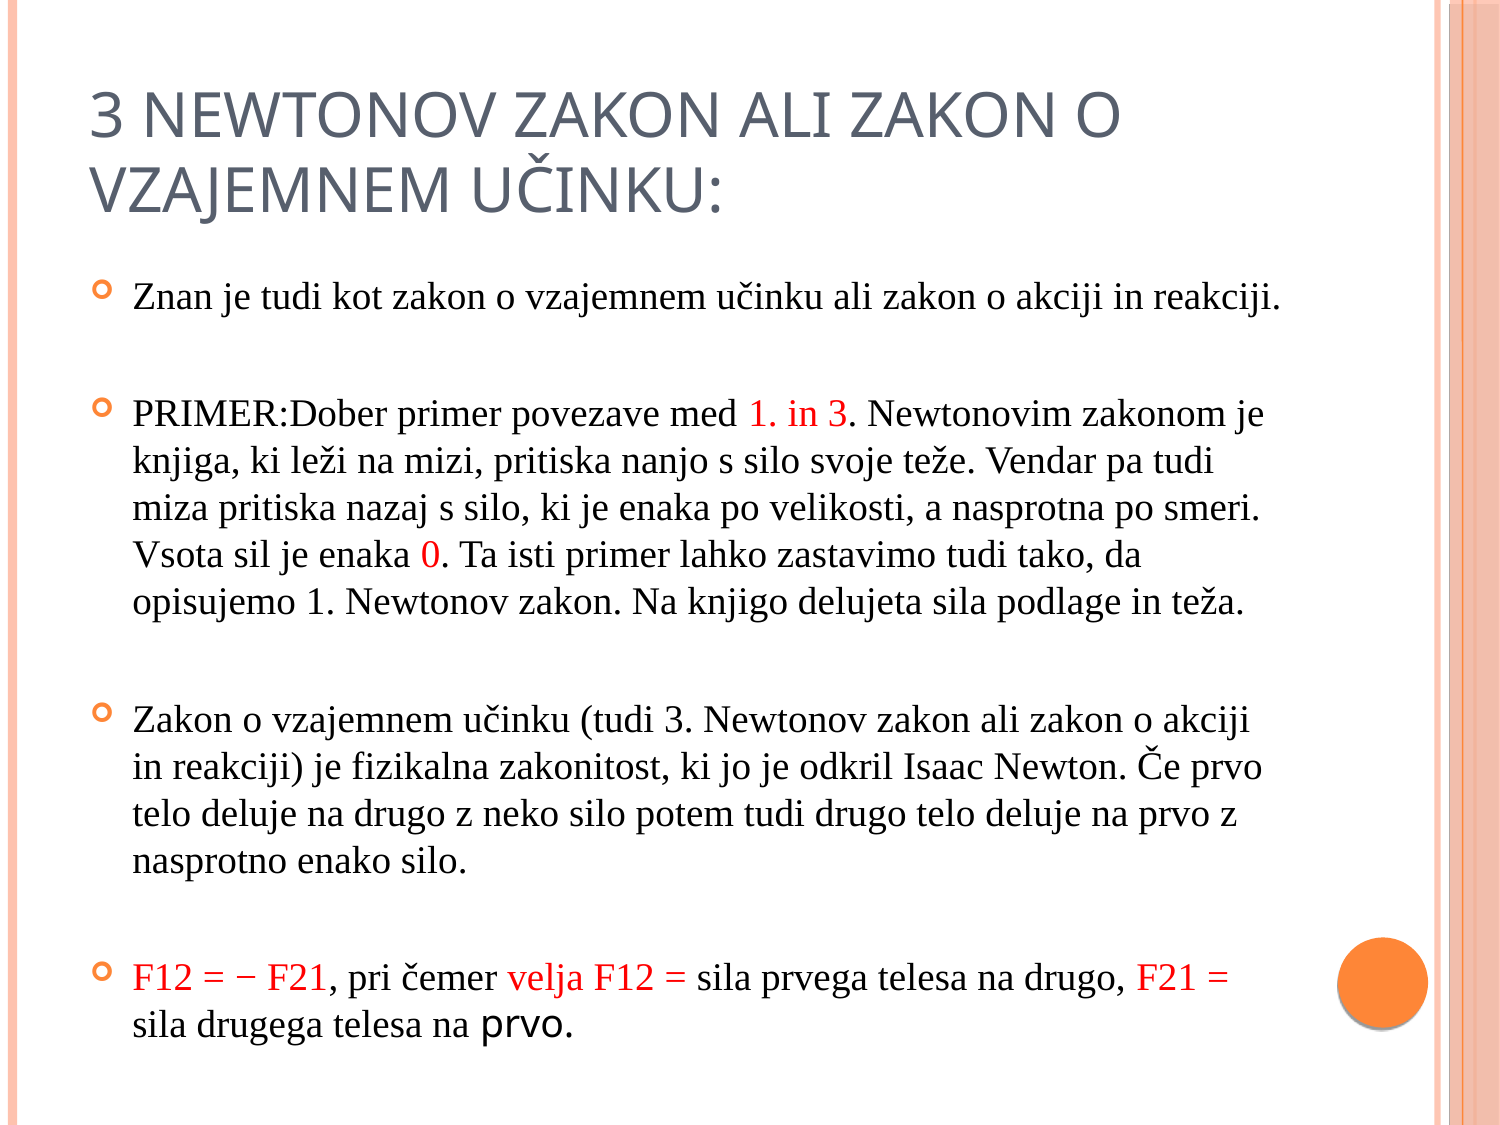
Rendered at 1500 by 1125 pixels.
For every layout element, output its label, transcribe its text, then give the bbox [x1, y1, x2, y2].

list Znan je tudi kot zakon o vzajemnem učinku ali zakon o akciji in reakciji. PRIMER:Dober primer povezave med 1. in 3. Newtonovim zakonom je knjiga, ki leži na mizi, pritiska nanjo s silo svoje teže. Vendar pa tudi miza pritiska nazaj s silo, ki je enaka po velikosti, a nasprotna po smeri. Vsota sil je enaka 0. Ta isti primer lahko zastavimo tudi tako, da opisujemo 1. Newtonov zakon. Na knjigo delujeta sila podlage in teža. Zakon o vzajemnem učinku (tudi 3. Newtonov zakon ali zakon o akciji in reakciji) je fizikalna zakonitost, ki jo je odkril Isaac Newton. Če prvo telo deluje na drugo z neko silo potem tudi drugo telo deluje na prvo z nasprotno enako silo. F12 = − F21, pri čemer velja F12 = sila prvega telesa na drugo, F21 = sila drugega telesa na prvo. [75, 262, 1300, 1062]
title 3 NEWTONOV ZAKON ALI ZAKON O VZAJEMNEM UČINKU: [75, 45, 1300, 233]
